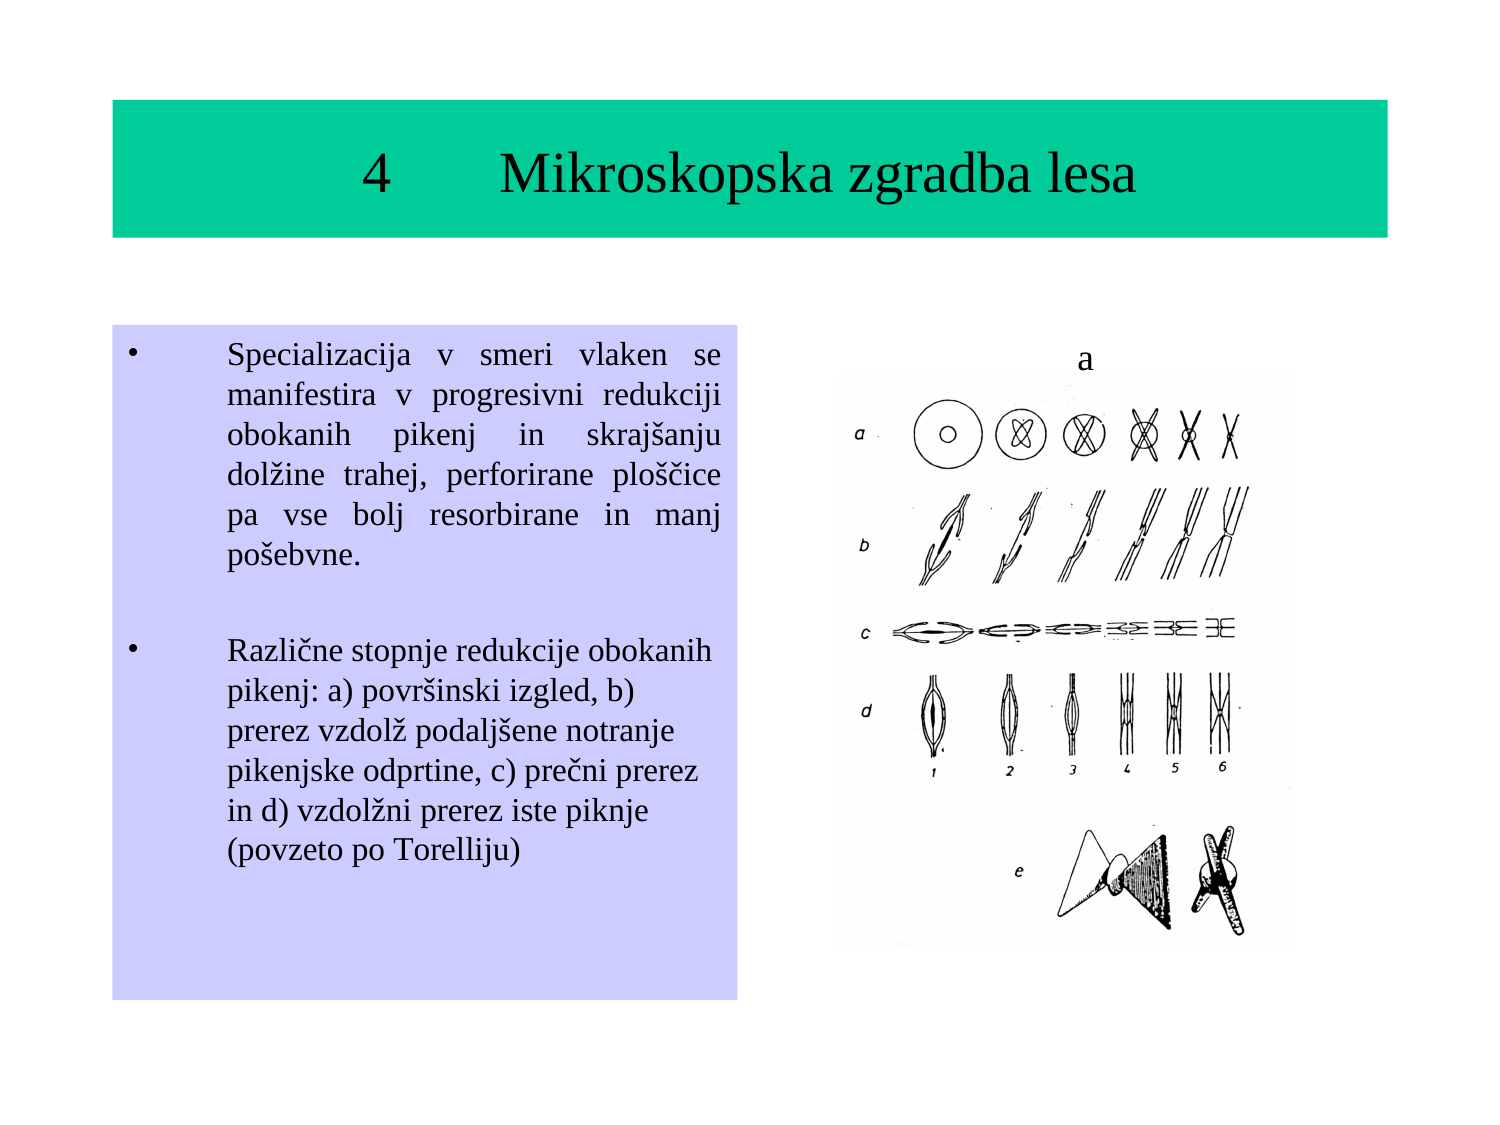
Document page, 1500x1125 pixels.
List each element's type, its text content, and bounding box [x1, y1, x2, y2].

list Specializacija v smeri vlaken se manifestira v progresivni redukciji obokanih pikenj in skrajšanju dolžine trahej, perforirane ploščice pa vse bolj resorbirane in manj pošebvne. Različne stopnje redukcije obokanih pikenj: a) površinski izgled, b) prerez vzdolž podaljšene notranje pikenjske odprtine, c) prečni prerez in d) vzdolžni prerez iste piknje (povzeto po Torelliju) [112, 324, 738, 1001]
title Mikroskopska zgradba lesa [112, 99, 1388, 238]
list a [762, 324, 1388, 1001]
picture [837, 374, 1296, 949]
